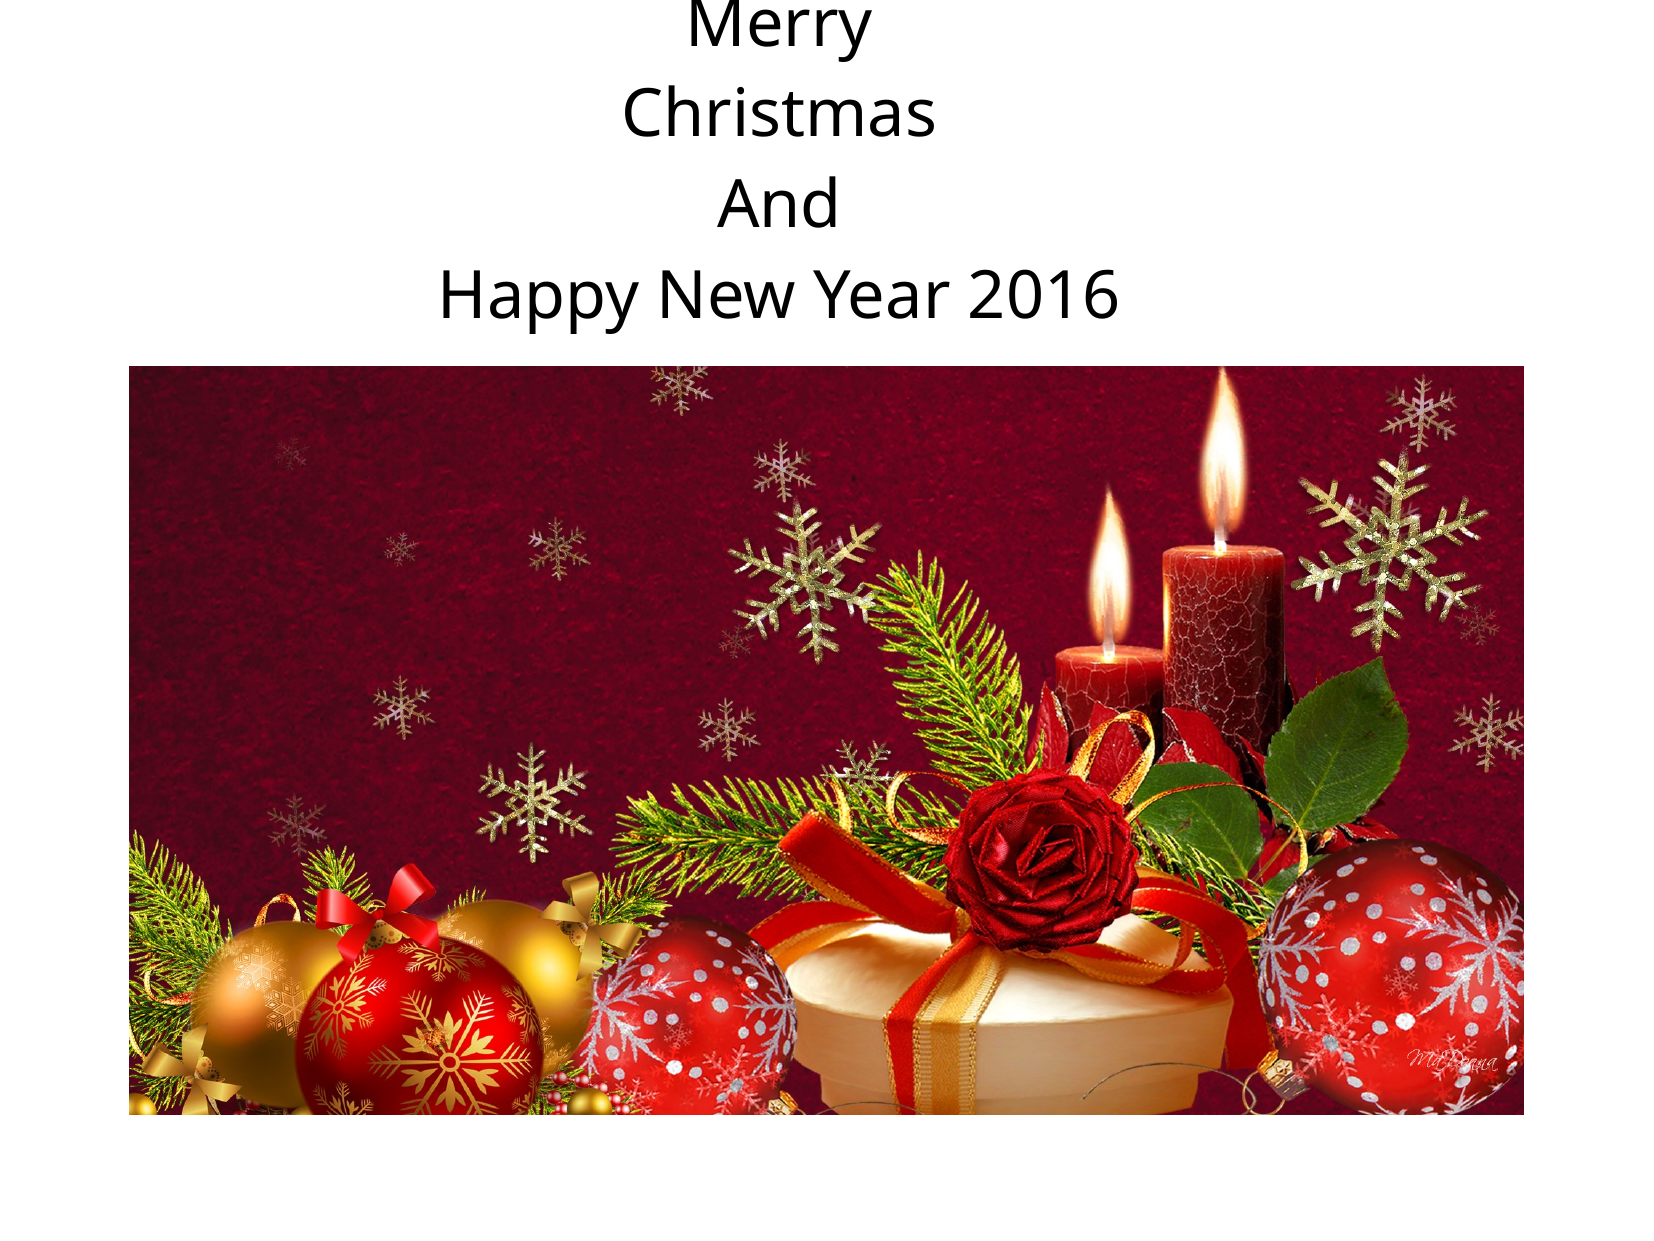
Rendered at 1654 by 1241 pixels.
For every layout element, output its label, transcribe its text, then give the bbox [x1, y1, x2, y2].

subtitle Merry Christmas And Happy New Year 2016 [295, 0, 1264, 319]
picture [129, 366, 1524, 1115]
